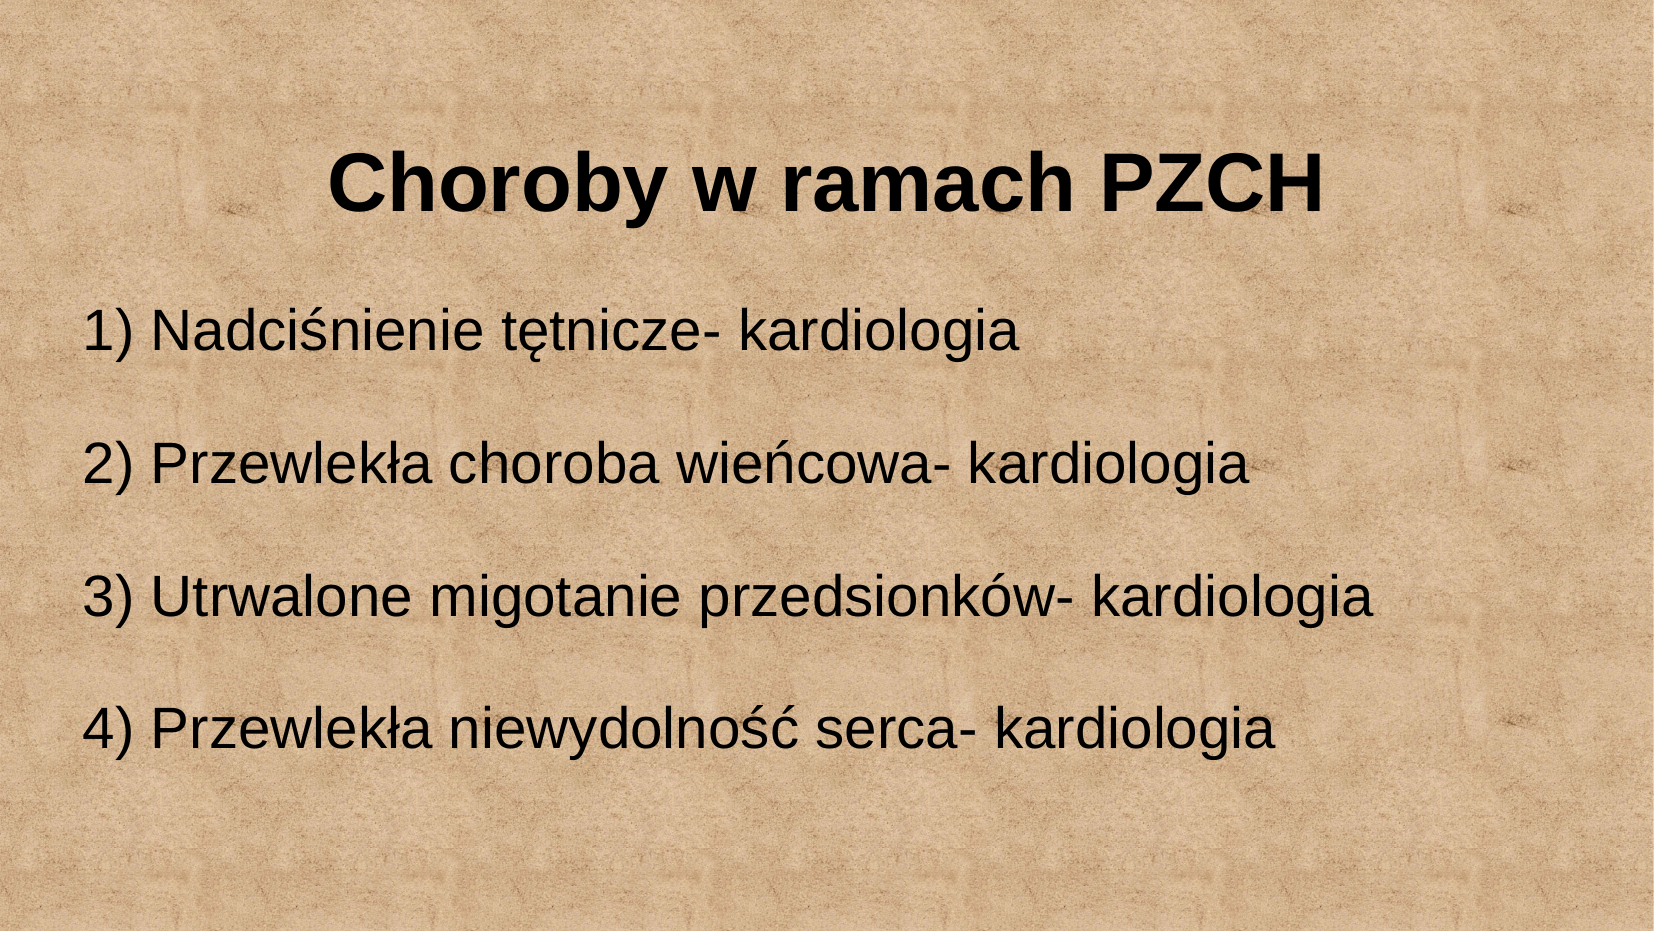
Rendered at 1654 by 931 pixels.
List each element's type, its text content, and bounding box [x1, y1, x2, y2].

list Choroby w ramach PZCH 1) Nadciśnienie tętnicze- kardiologia 2) Przewlekła choroba wieńcowa- kardiologia 3) Utrwalone migotanie przedsionków- kardiologia 4) Przewlekła niewydolność serca- kardiologia [82, 90, 1571, 886]
picture [0, 0, 1654, 931]
